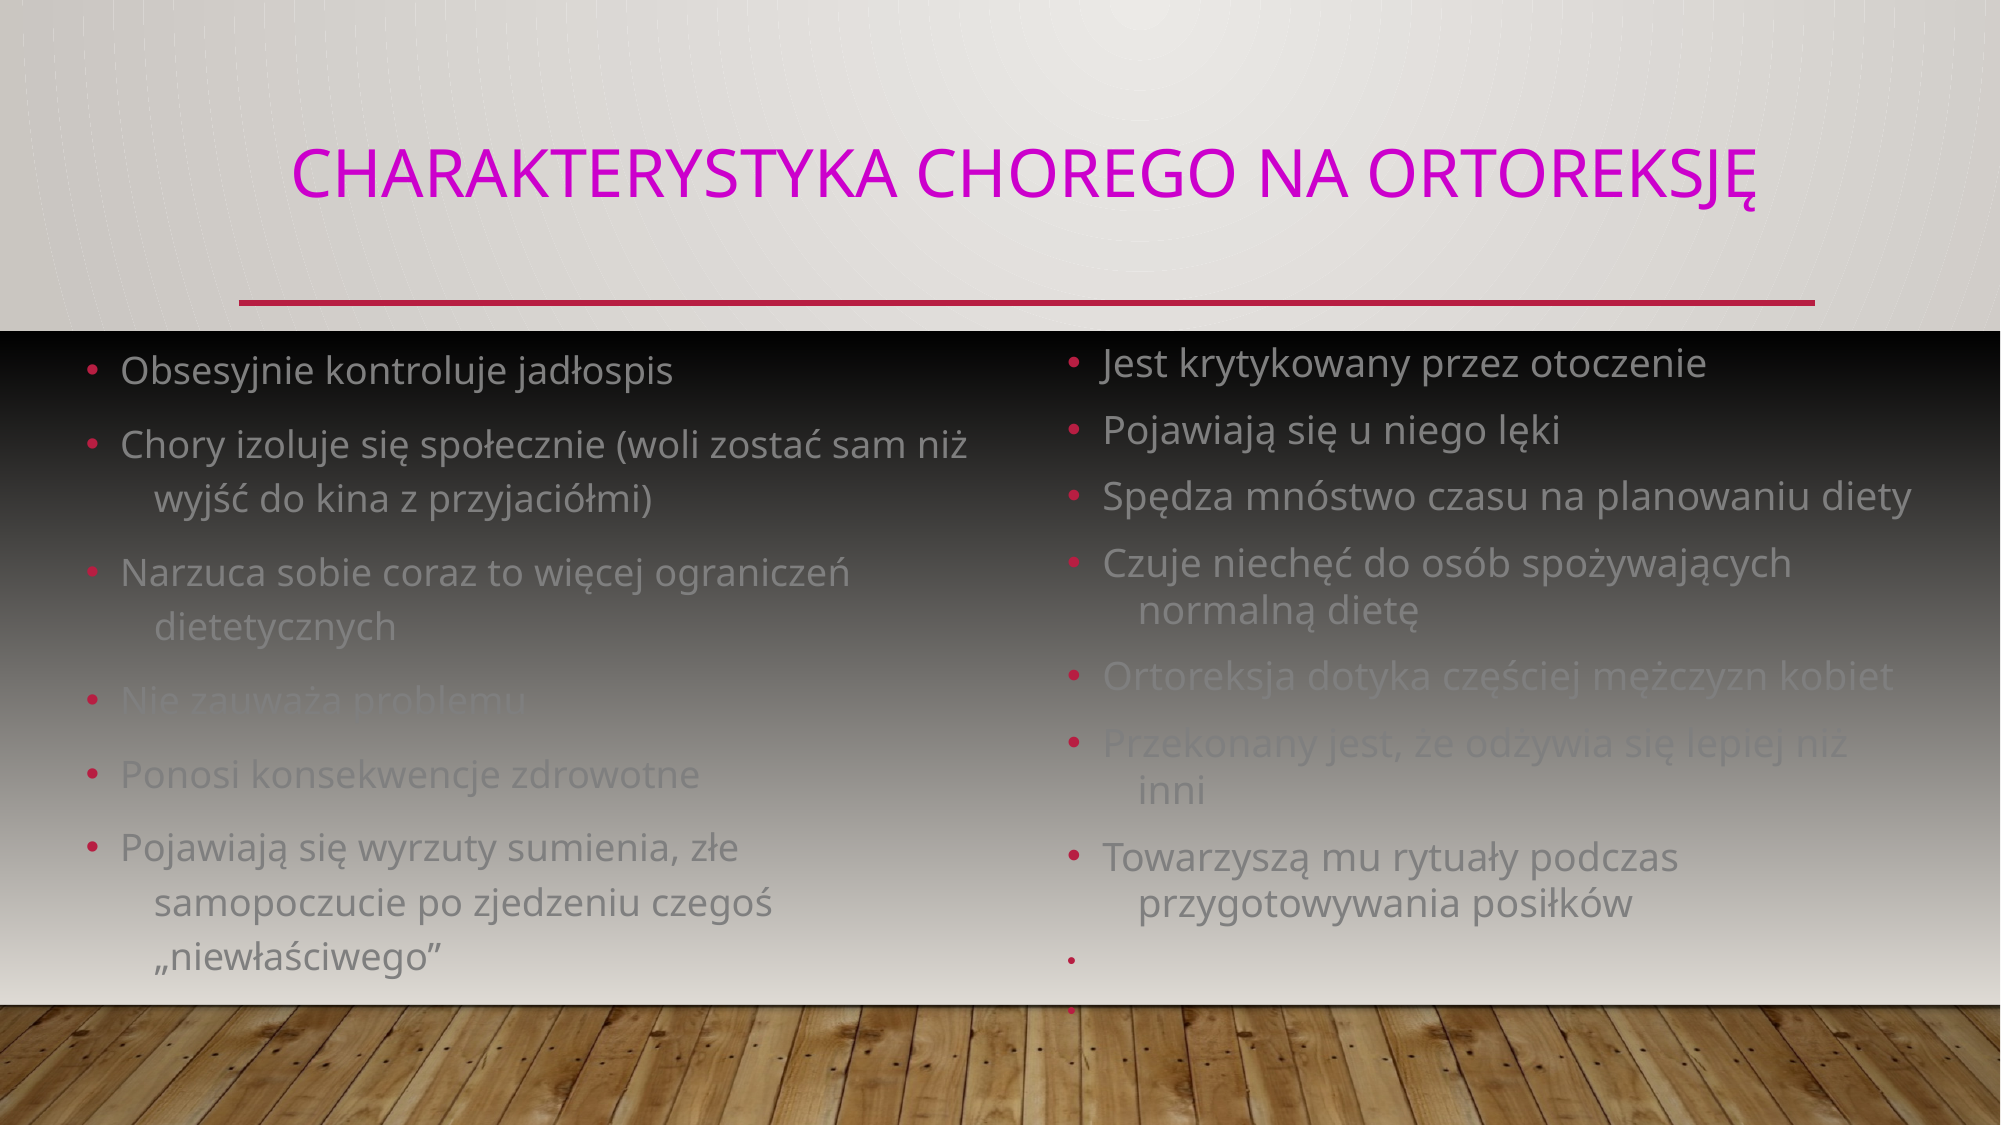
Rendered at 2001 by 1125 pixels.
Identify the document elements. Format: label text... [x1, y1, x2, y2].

list Obsesyjnie kontroluje jadłospis Chory izoluje się społecznie (woli zostać sam niż wyjść do kina z przyjaciółmi) Narzuca sobie coraz to więcej ograniczeń dietetycznych Nie zauważa problemu Ponosi konsekwencje zdrowotne Pojawiają się wyrzuty sumienia, złe samopoczucie po zjedzeniu czegoś „niewłaściwego” [70, 329, 1000, 993]
list Jest krytykowany przez otoczenie Pojawiają się u niego lęki Spędza mnóstwo czasu na planowaniu diety Czuje niechęć do osób spożywających normalną dietę Ortoreksja dotyka częściej mężczyzn kobiet Przekonany jest, że odżywia się lepiej niż inni Towarzyszą mu rytuały podczas przygotowywania posiłków [1052, 330, 1930, 993]
title Charakterystyka CHOREGO NA ORTOREKSJĘ [237, 132, 1814, 306]
